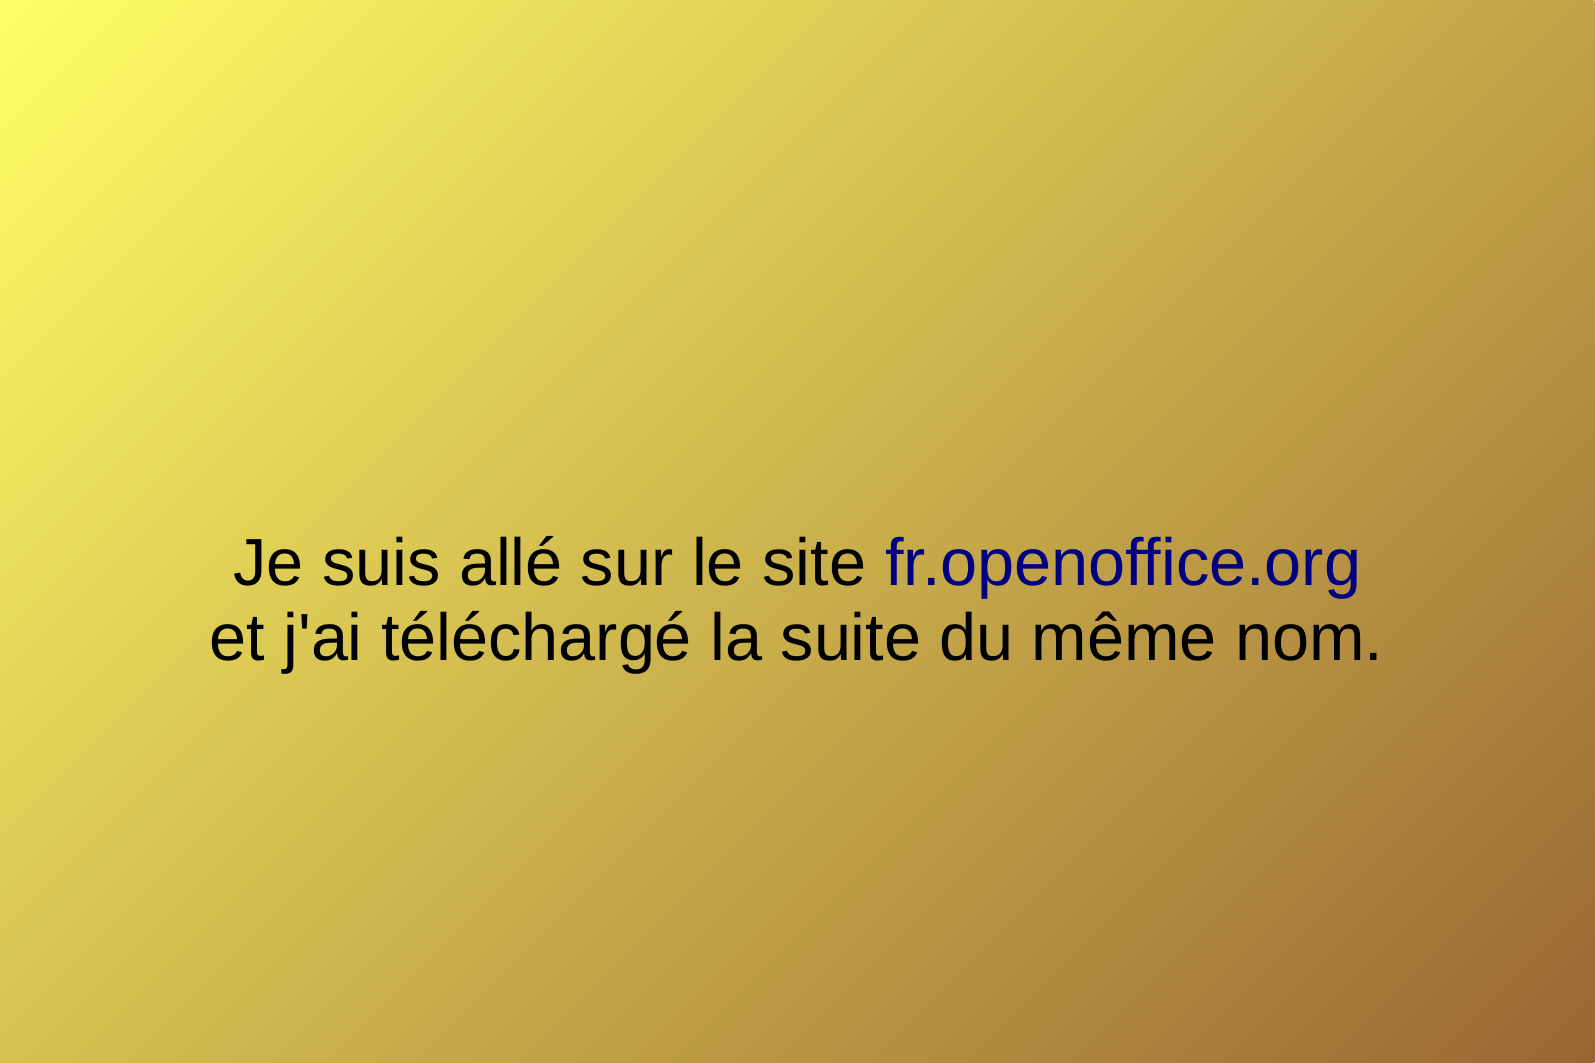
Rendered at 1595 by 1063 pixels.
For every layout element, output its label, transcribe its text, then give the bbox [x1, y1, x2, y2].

text_box Je suis allé sur le site fr.openoffice.org et j'ai téléchargé la suite du même nom. [79, 517, 1515, 682]
